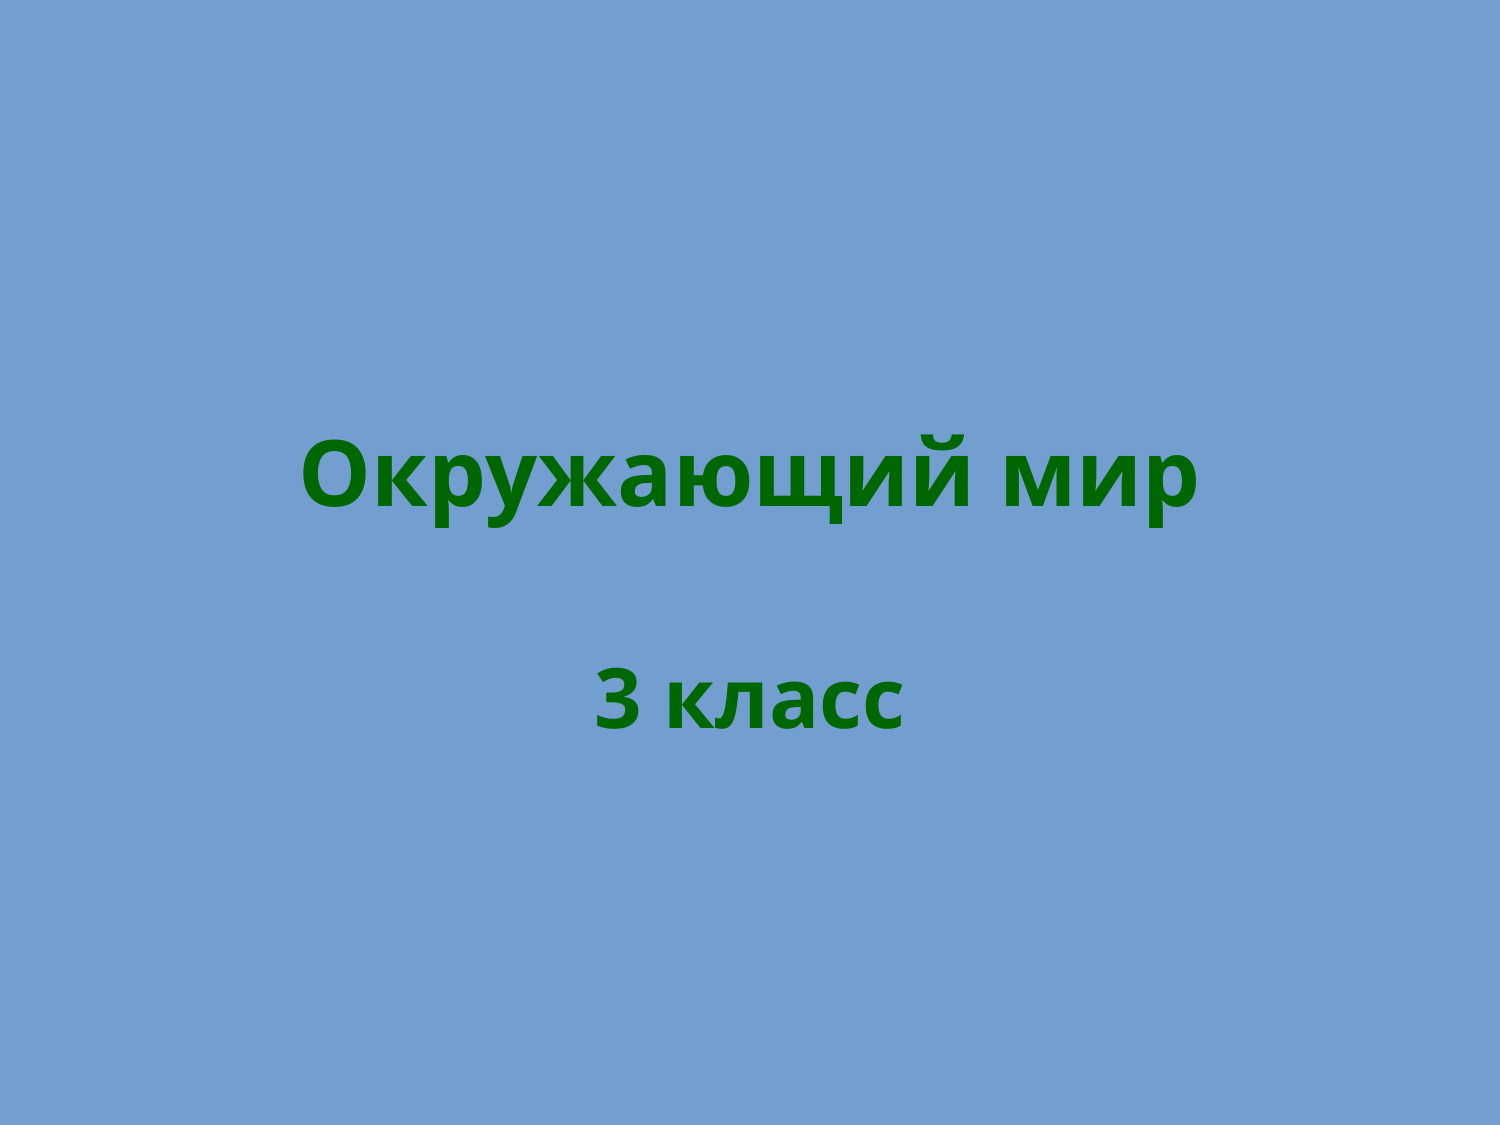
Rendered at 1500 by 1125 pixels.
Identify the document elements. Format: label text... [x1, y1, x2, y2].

subtitle 3 класс [225, 637, 1275, 925]
title Окружающий мир [112, 349, 1388, 591]
